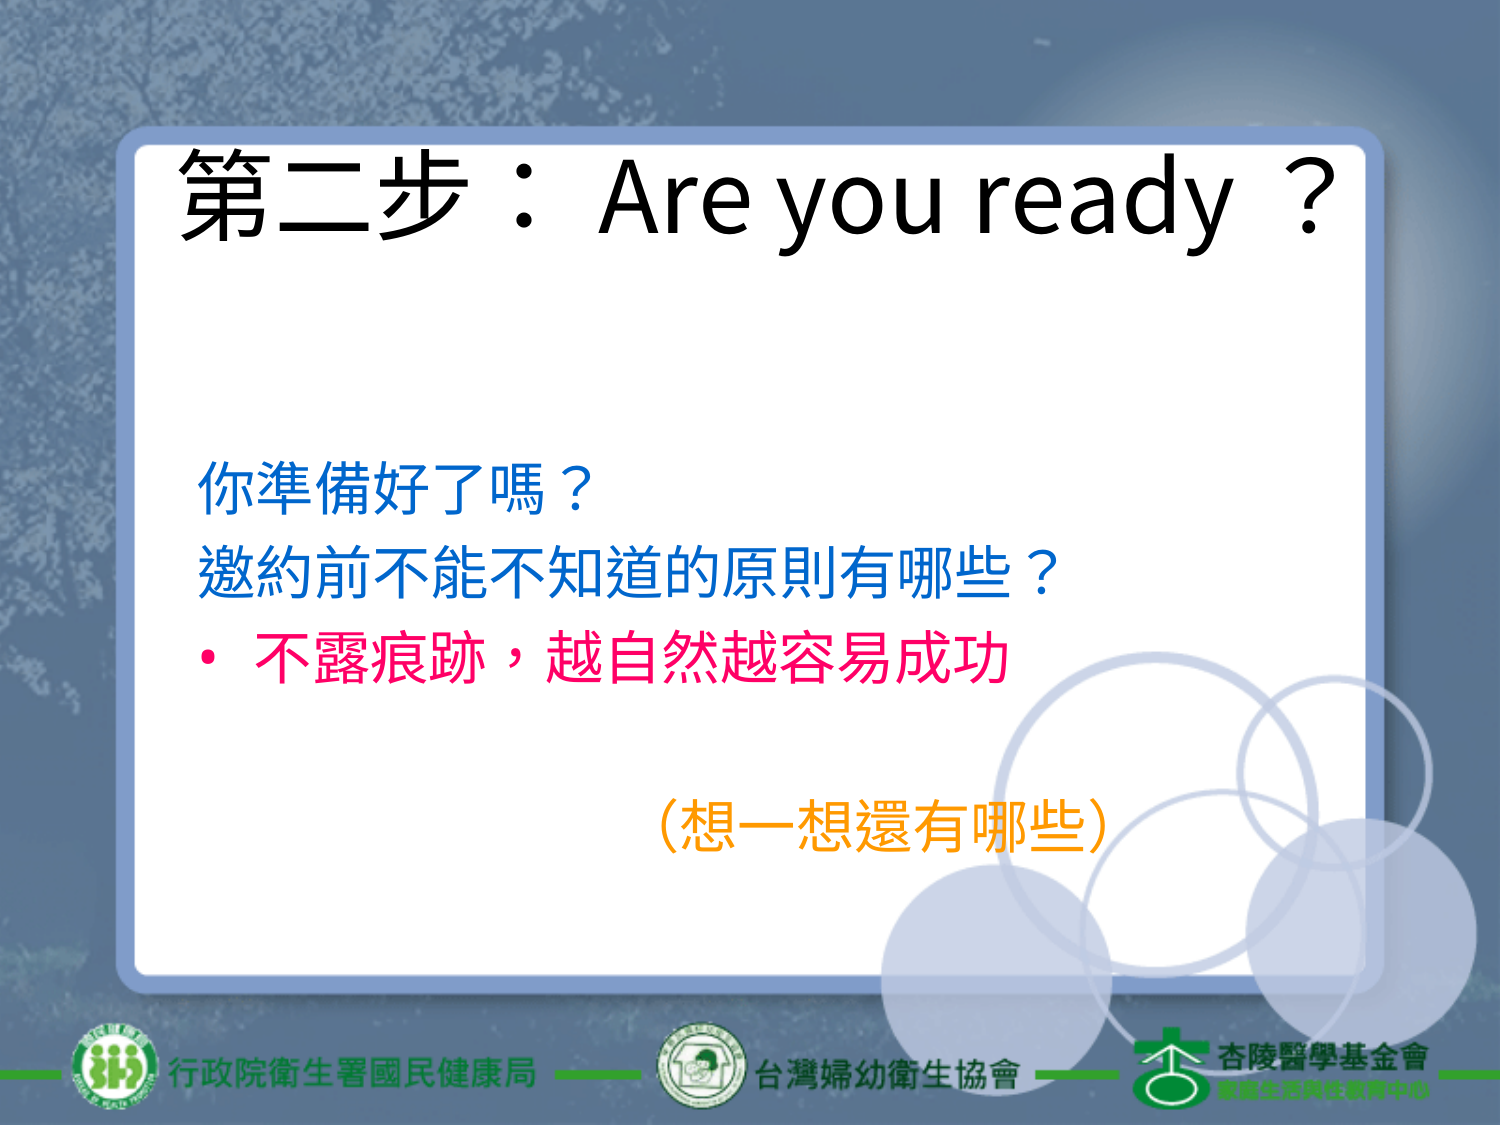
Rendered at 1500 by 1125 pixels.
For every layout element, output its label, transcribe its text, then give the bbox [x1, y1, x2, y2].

picture [0, 0, 1500, 1125]
title 第二步：Are you ready？ [135, 207, 1400, 300]
list 你準備好了嗎？ 邀約前不能不知道的原則有哪些？ 不露痕跡，越自然越容易成功 （想一想還有哪些） [183, 444, 1258, 882]
